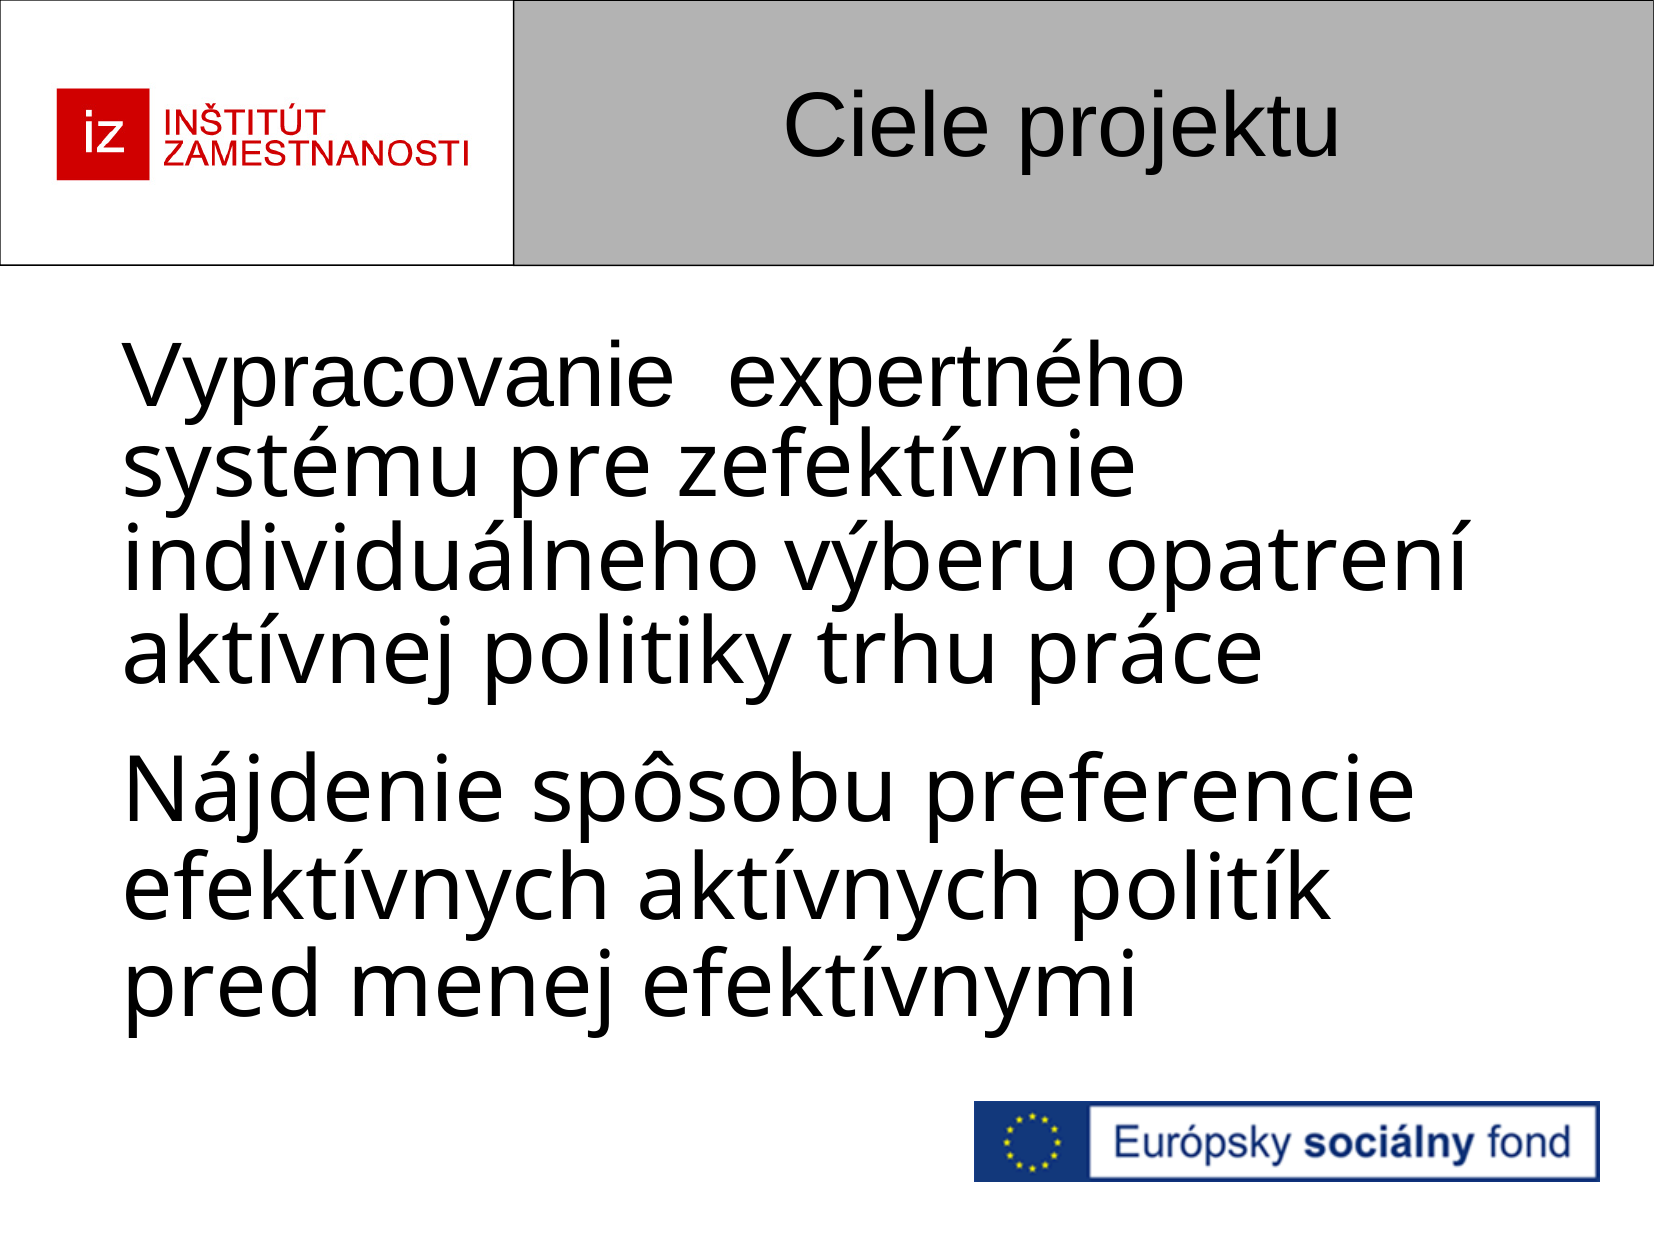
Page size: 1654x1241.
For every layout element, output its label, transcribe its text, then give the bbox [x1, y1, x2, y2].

title Ciele projektu [560, 37, 1565, 229]
picture [5, 8, 512, 256]
picture [974, 1101, 1600, 1182]
list Vypracovanie expertného systému pre zefektívnie individuálneho výberu opatrení aktívnej politiky trhu práce Nájdenie spôsobu preferencie efektívnych aktívnych politík pred menej efektívnymi [121, 344, 1533, 1173]
